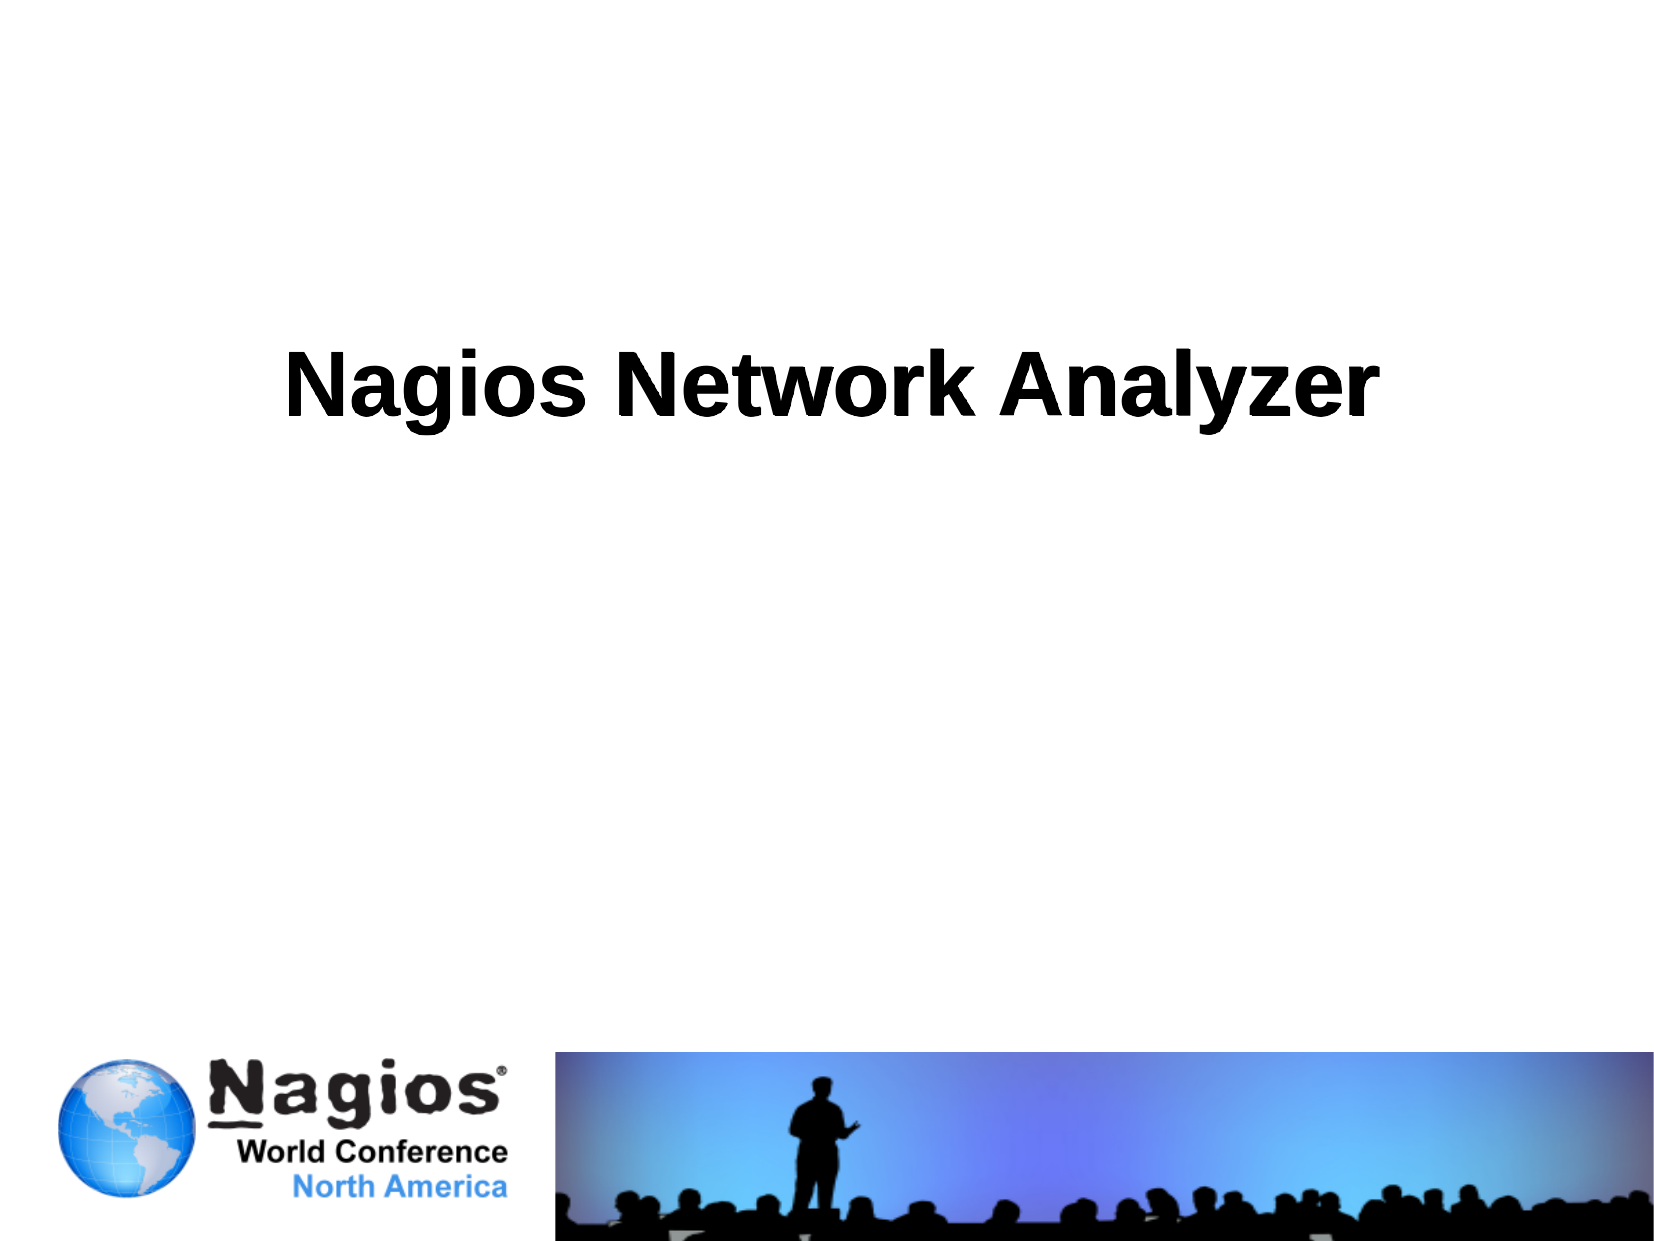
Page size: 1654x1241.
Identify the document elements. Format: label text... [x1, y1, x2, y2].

title Nagios Network Analyzer [87, 280, 1576, 488]
picture [58, 1058, 509, 1228]
picture [555, 1052, 1654, 1241]
